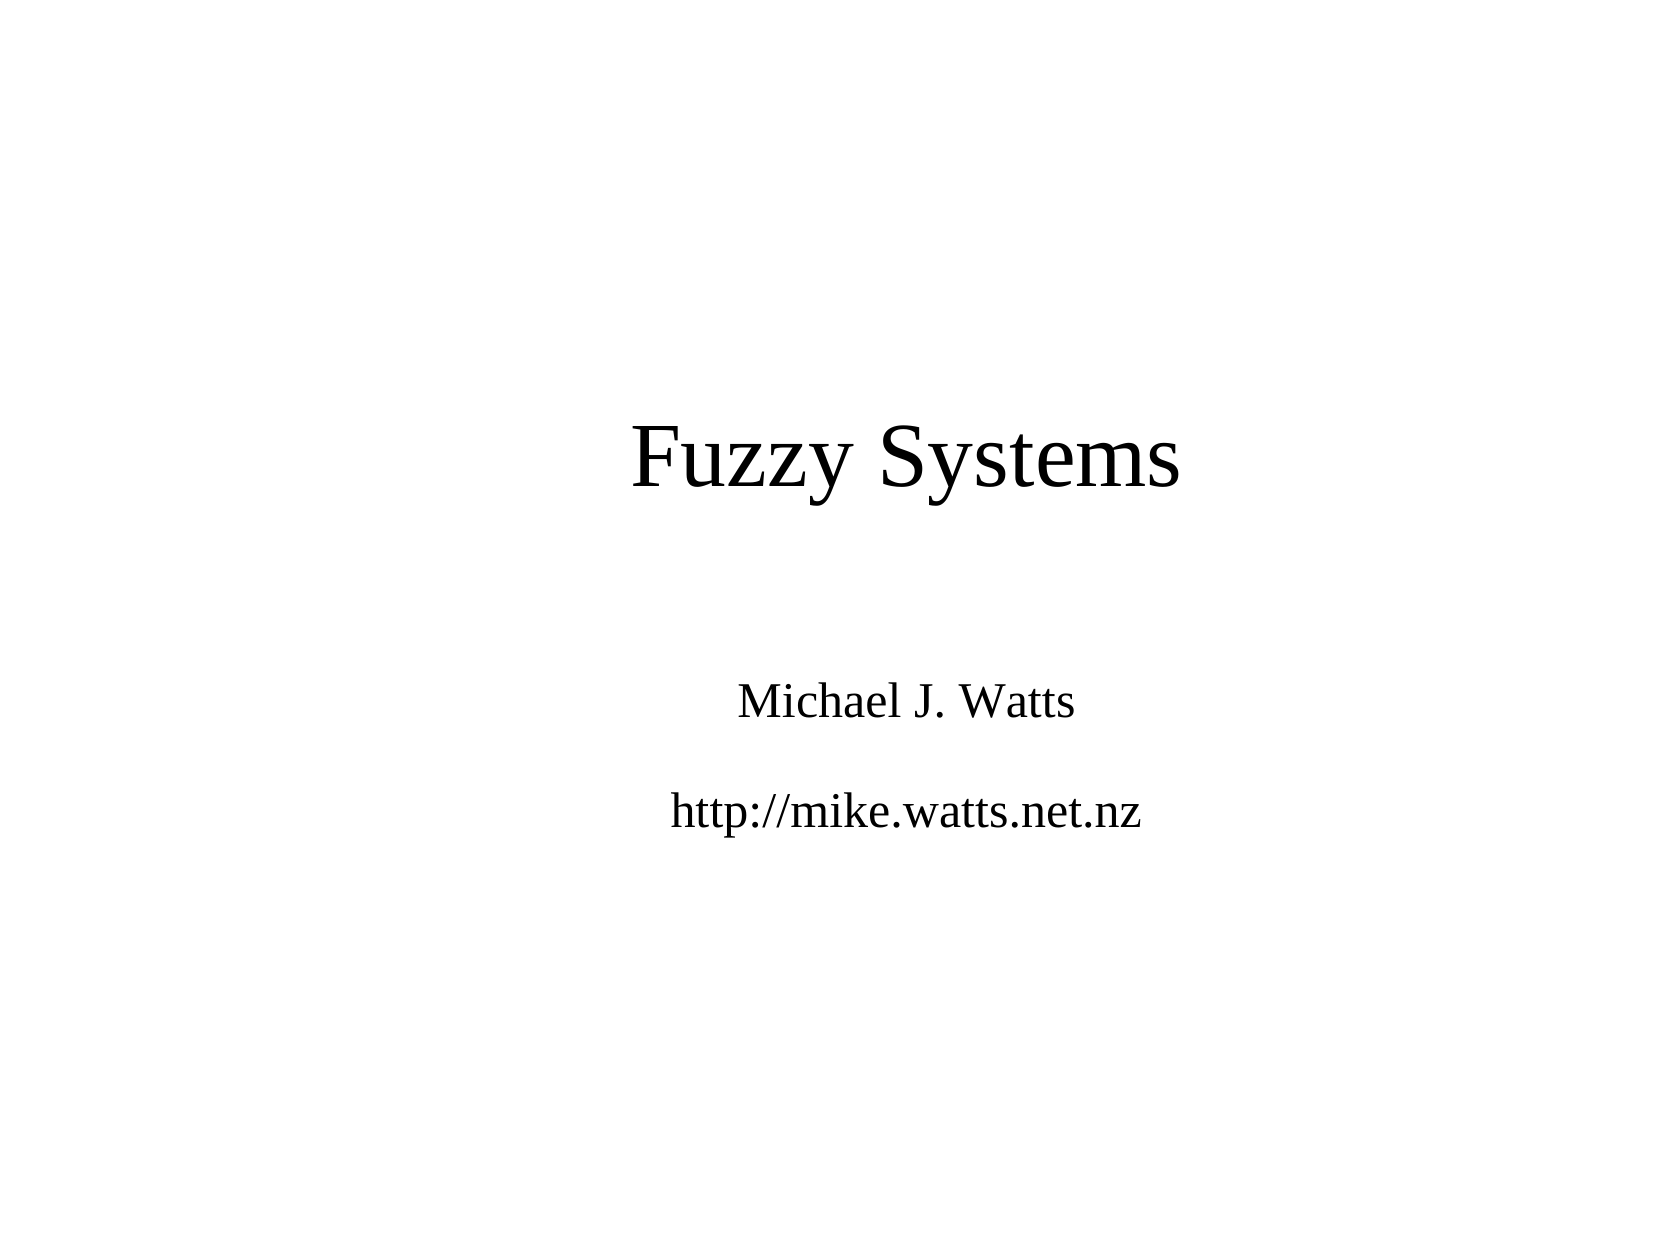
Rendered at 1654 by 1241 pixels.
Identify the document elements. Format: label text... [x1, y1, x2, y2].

text_box Fuzzy Systems Michael J. Watts http://mike.watts.net.nz [380, 349, 1433, 962]
